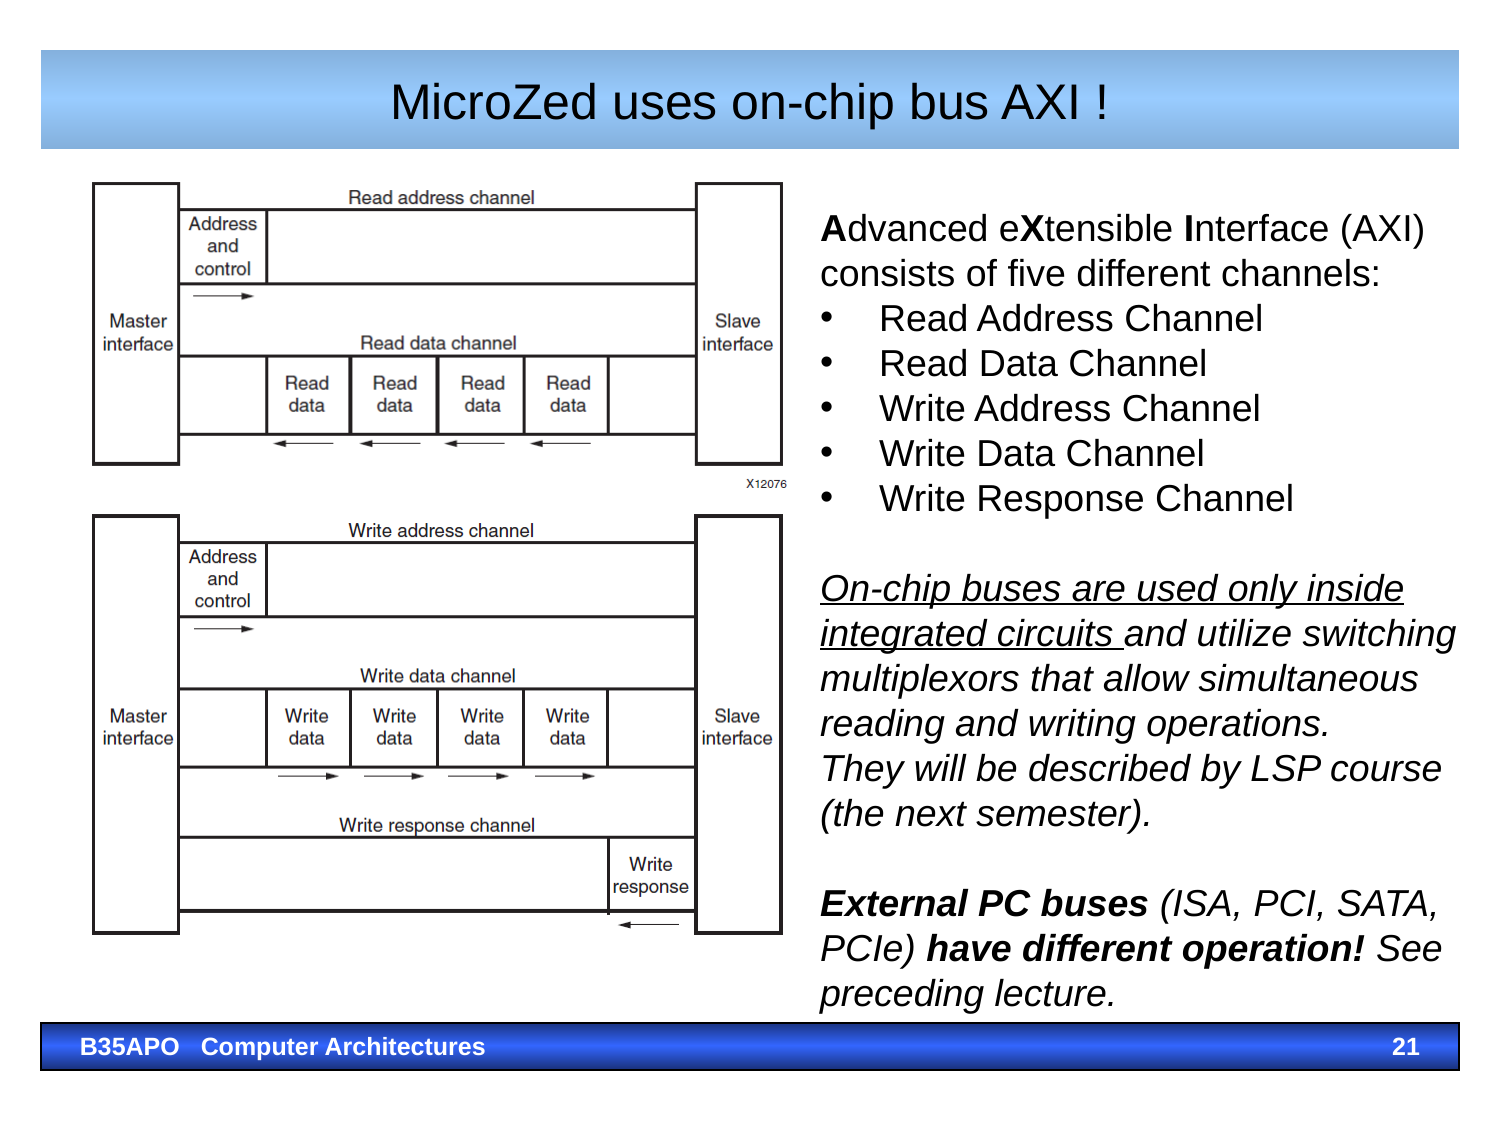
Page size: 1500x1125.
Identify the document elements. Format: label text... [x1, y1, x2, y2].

footer B35APO Computer Architectures [64, 1023, 1424, 1071]
title MicroZed uses on-chip bus AXI ! [41, 50, 1459, 149]
picture [78, 503, 792, 939]
picture [64, 160, 800, 500]
text_box Advanced eXtensible Interface (AXI) consists of five different channels: Read Address Channel Read Data Channel Write Address Channel Write Data Channel Write Response Channel On-chip buses are used only inside integrated circuits and utilize switching multiplexors that allow simultaneous reading and writing operations. They will be described by LSP course (the next semester). External PC buses (ISA, PCI, SATA, PCIe) have different operation! See preceding lecture. [805, 196, 1483, 1022]
slide_number <number> [1340, 1023, 1436, 1069]
